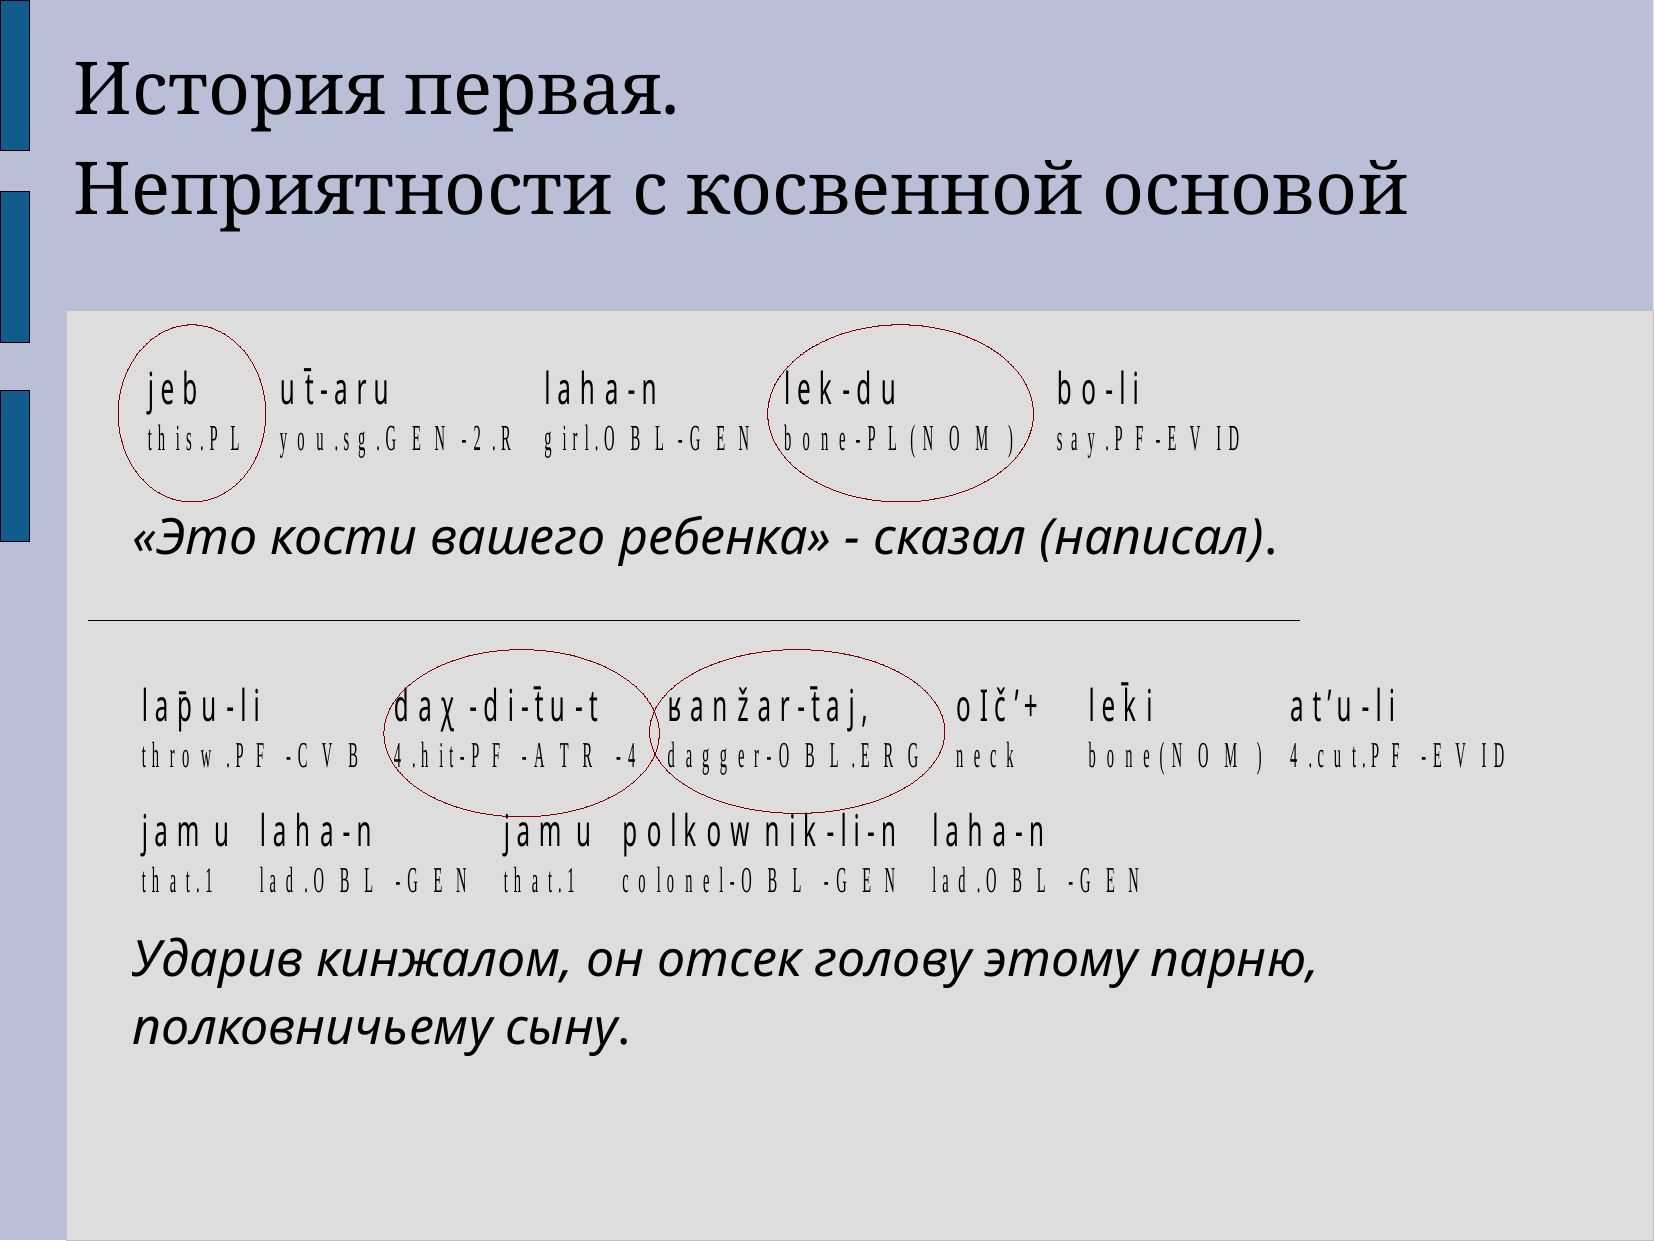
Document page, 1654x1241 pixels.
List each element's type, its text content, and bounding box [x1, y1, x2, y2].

text_box «Это кости вашего ребенка» - сказал (написал). [118, 493, 1654, 591]
text_box Ударив кинжалом, он отсек голову этому парню, полковничьему сыну. [118, 915, 1654, 1094]
text_box История первая. Неприятности с косвенной основой [58, 29, 1654, 242]
picture [144, 354, 1654, 510]
picture [118, 672, 1654, 915]
